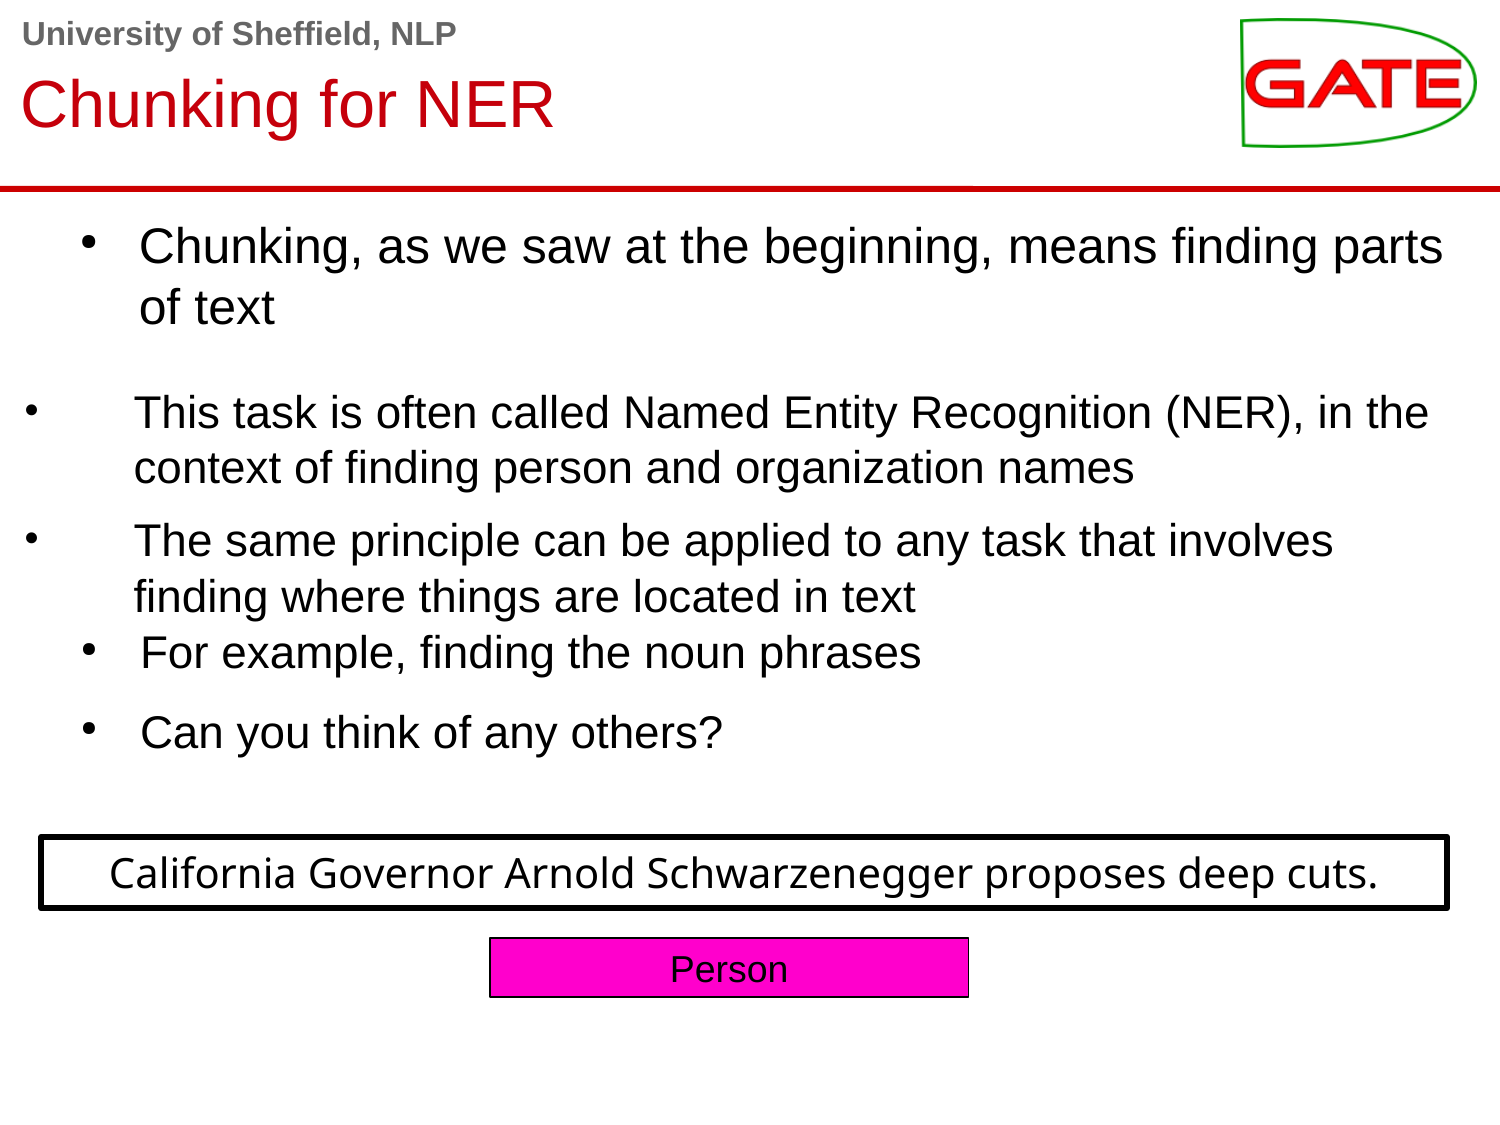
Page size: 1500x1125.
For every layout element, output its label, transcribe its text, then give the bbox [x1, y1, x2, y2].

picture [1240, 18, 1477, 148]
list Chunking, as we saw at the beginning, means finding parts of text This task is often called Named Entity Recognition (NER), in the context of finding person and organization names The same principle can be applied to any task that involves finding where things are located in text For example, finding the noun phrases Can you think of any others? [23, 212, 1477, 768]
text_box California Governor Arnold Schwarzenegger proposes deep cuts. [41, 836, 1447, 909]
title Chunking for NER [20, 45, 1240, 166]
text_box Person [490, 937, 969, 997]
